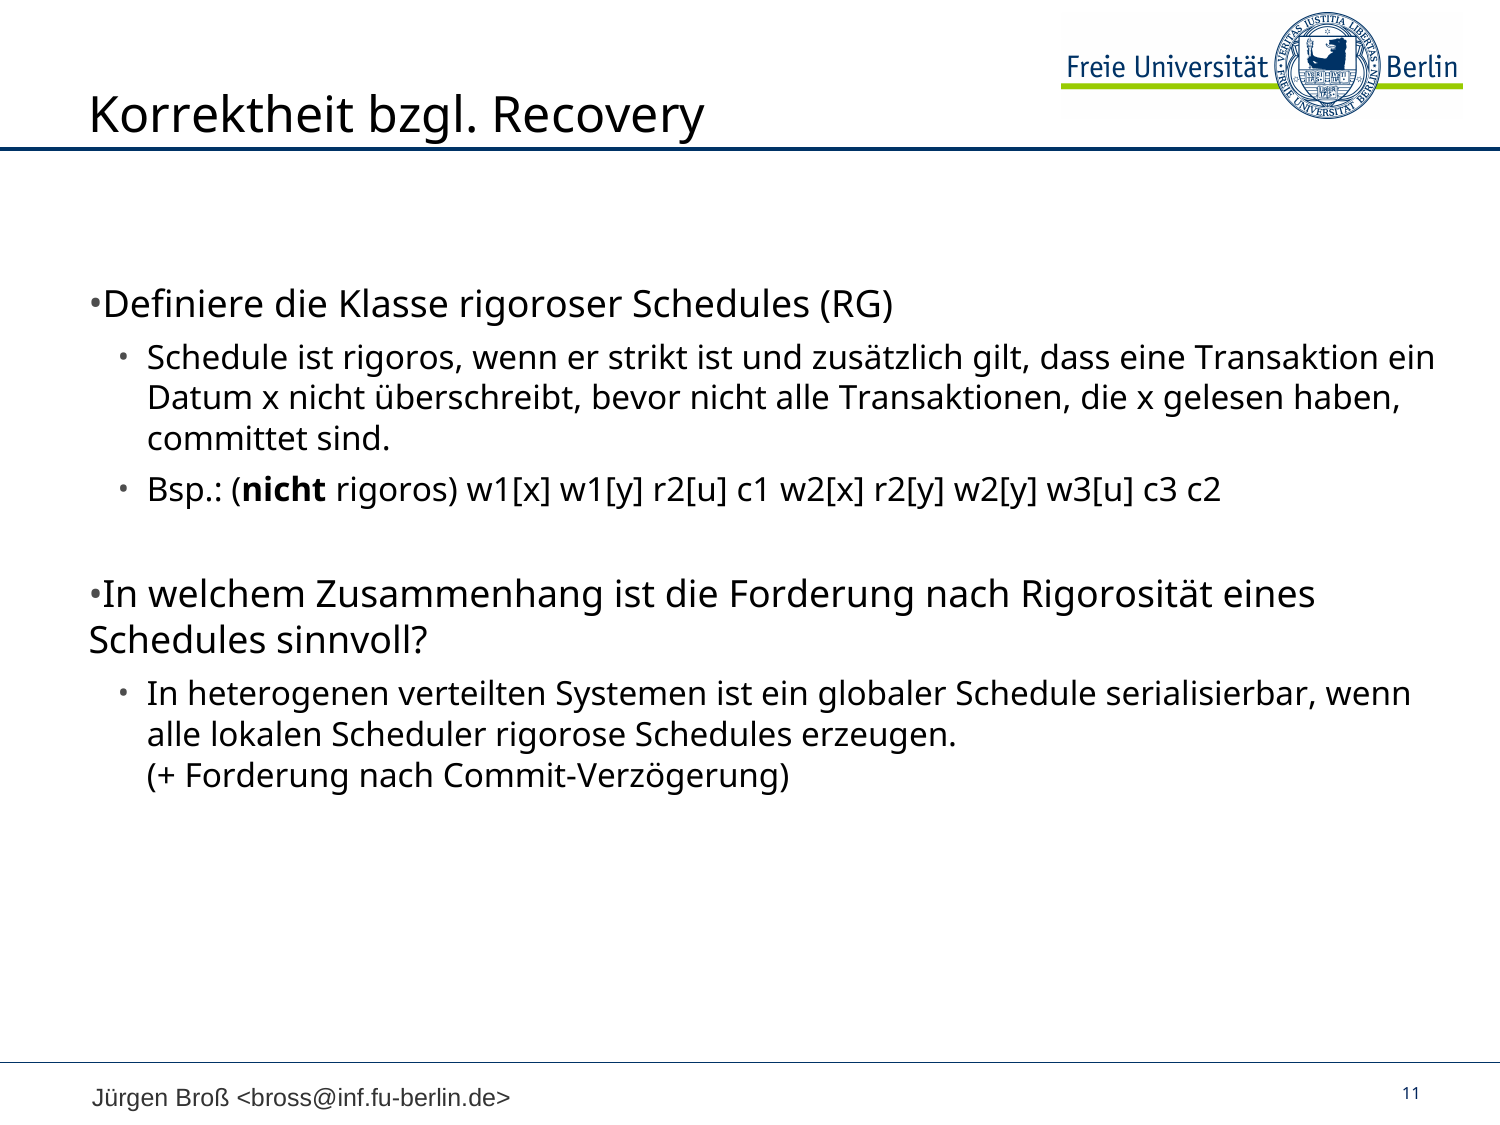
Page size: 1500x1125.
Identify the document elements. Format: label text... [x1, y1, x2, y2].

title Korrektheit bzgl. Recovery [88, 87, 1275, 143]
list Definiere die Klasse rigoroser Schedules (RG) Schedule ist rigoros, wenn er strikt ist und zusätzlich gilt, dass eine Transaktion ein Datum x nicht überschreibt, bevor nicht alle Transaktionen, die x gelesen haben, committet sind. Bsp.: (nicht rigoros) w1[x] w1[y] r2[u] c1 w2[x] r2[y] w2[y] w3[u] c3 c2 In welchem Zusammenhang ist die Forderung nach Rigorosität eines Schedules sinnvoll? In heterogenen verteilten Systemen ist ein globaler Schedule serialisierbar, wenn alle lokalen Scheduler rigorose Schedules erzeugen. (+ Forderung nach Commit-Verzögerung) [88, 278, 1459, 1037]
picture [1061, 12, 1463, 119]
